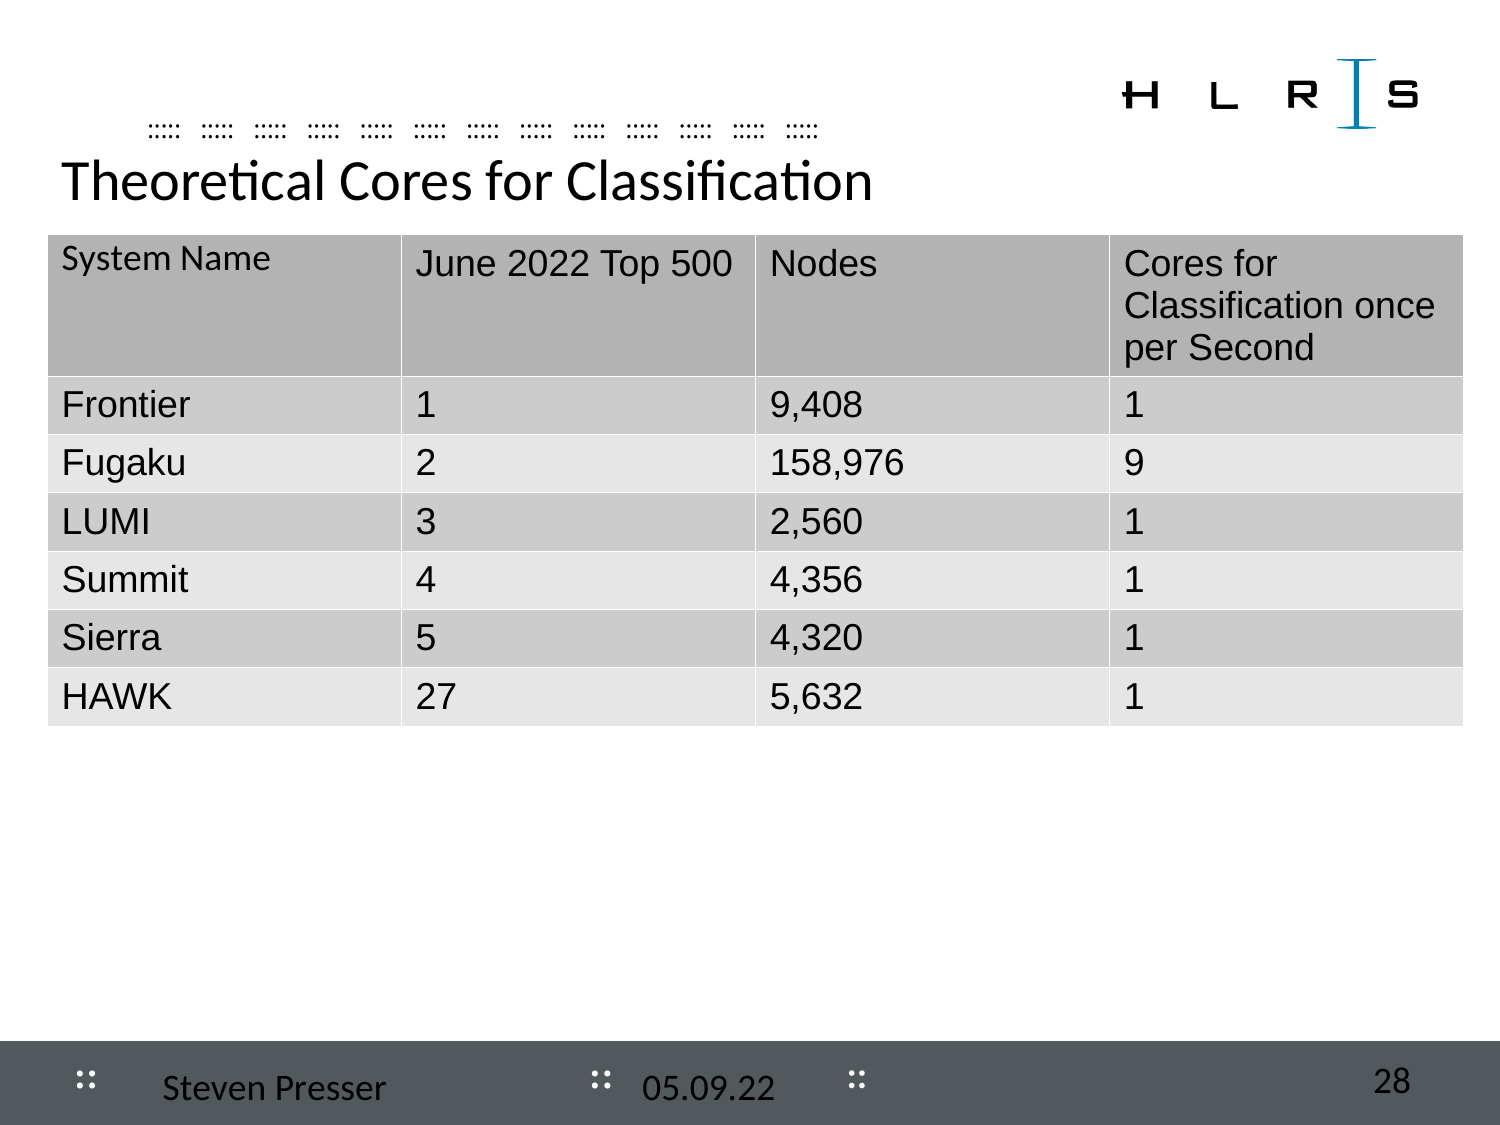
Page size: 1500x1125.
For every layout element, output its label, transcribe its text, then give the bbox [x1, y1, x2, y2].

table_cell 9 [1110, 435, 1463, 492]
table_cell 5 [402, 610, 755, 667]
table_header System Name [48, 235, 401, 376]
table_cell 3 [402, 493, 755, 551]
table_cell 5,632 [756, 668, 1109, 726]
table_cell Fugaku [48, 435, 401, 492]
table_cell Summit [48, 552, 401, 609]
table_cell Sierra [48, 610, 401, 667]
table_cell 27 [402, 668, 755, 726]
table_cell 1 [1110, 552, 1463, 609]
table_cell 1 [1110, 493, 1463, 551]
table_header Nodes [756, 235, 1109, 376]
table_cell 2 [402, 435, 755, 492]
picture [1122, 59, 1353, 108]
table_cell 158,976 [756, 435, 1109, 492]
table_cell 1 [402, 377, 755, 434]
table_cell 1 [1110, 610, 1463, 667]
table_cell 9,408 [756, 377, 1109, 434]
table_cell 4 [402, 552, 755, 609]
table_cell Frontier [48, 377, 401, 434]
picture [1360, 59, 1418, 108]
table_cell 1 [1110, 668, 1463, 726]
table_header Cores for Classification once per Second [1110, 235, 1463, 376]
table_cell 4,356 [756, 552, 1109, 609]
table_cell 4,320 [756, 610, 1109, 667]
title Theoretical Cores for Classification [46, 108, 1464, 234]
table_header June 2022 Top 500 [402, 235, 755, 376]
table_cell 2,560 [756, 493, 1109, 551]
table_cell HAWK [48, 668, 401, 726]
table_cell LUMI [48, 493, 401, 551]
table_cell 1 [1110, 377, 1463, 434]
